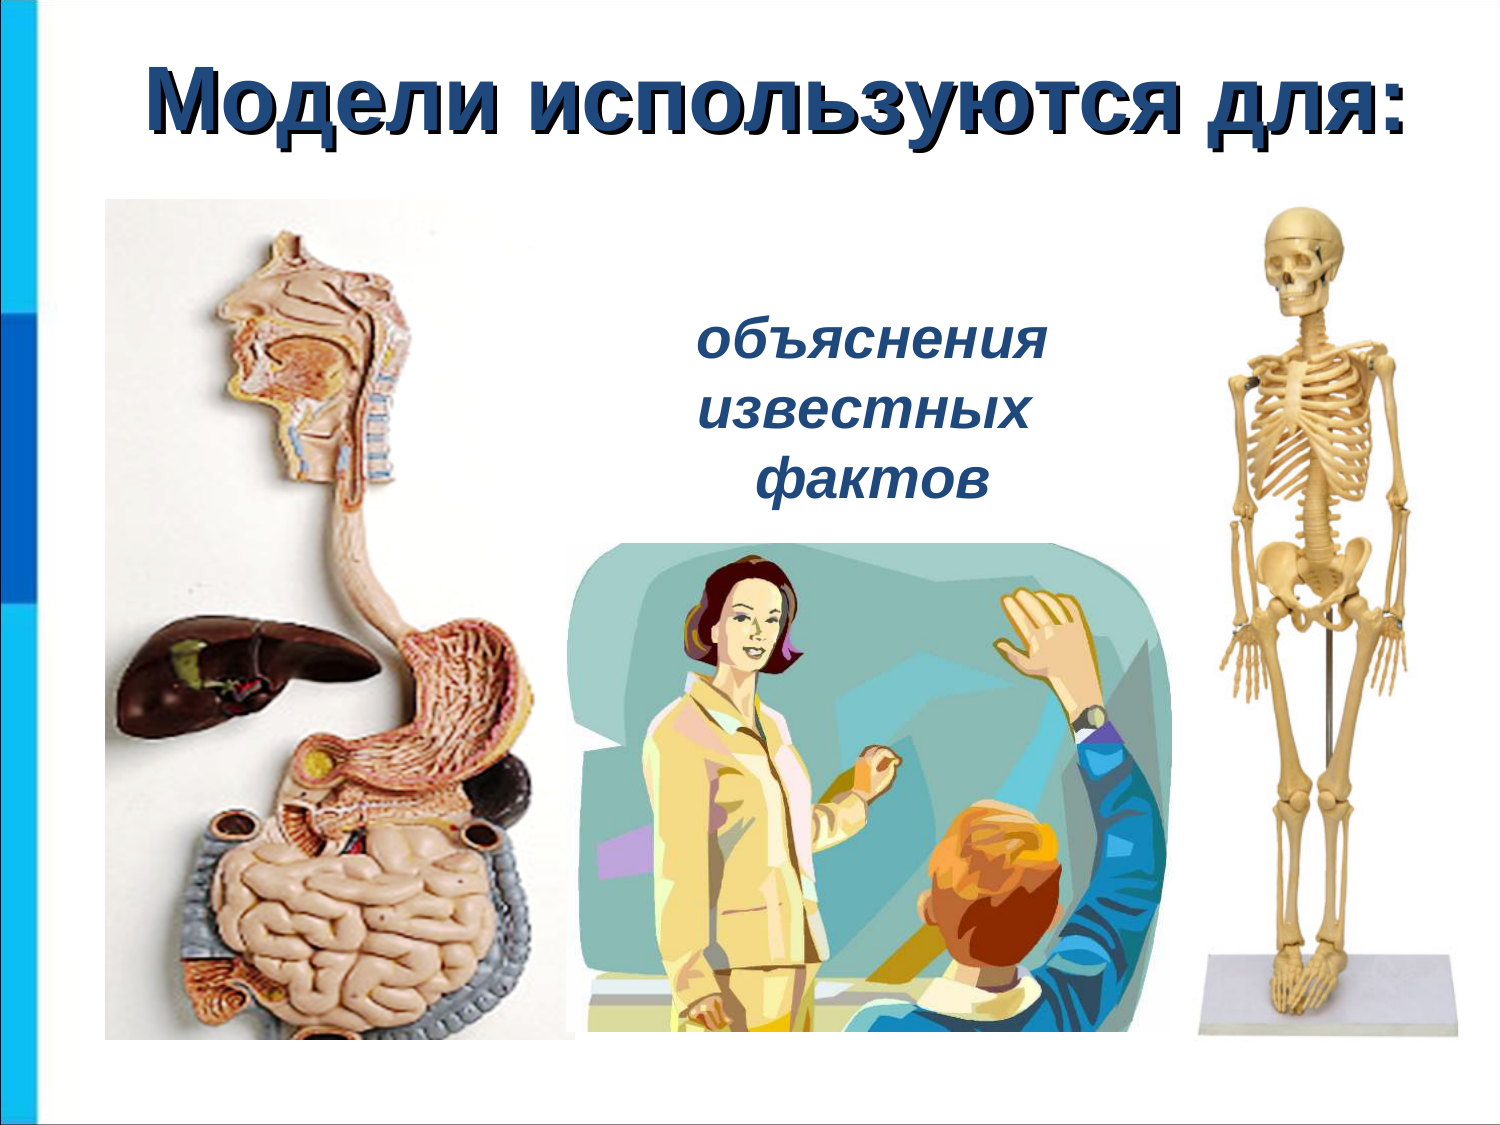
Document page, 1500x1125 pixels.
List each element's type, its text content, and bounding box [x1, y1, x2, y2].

picture [0, 0, 1500, 1125]
text_box Модели используются для: [112, 0, 1442, 188]
text_box объяснения известных фактов [667, 292, 1079, 519]
